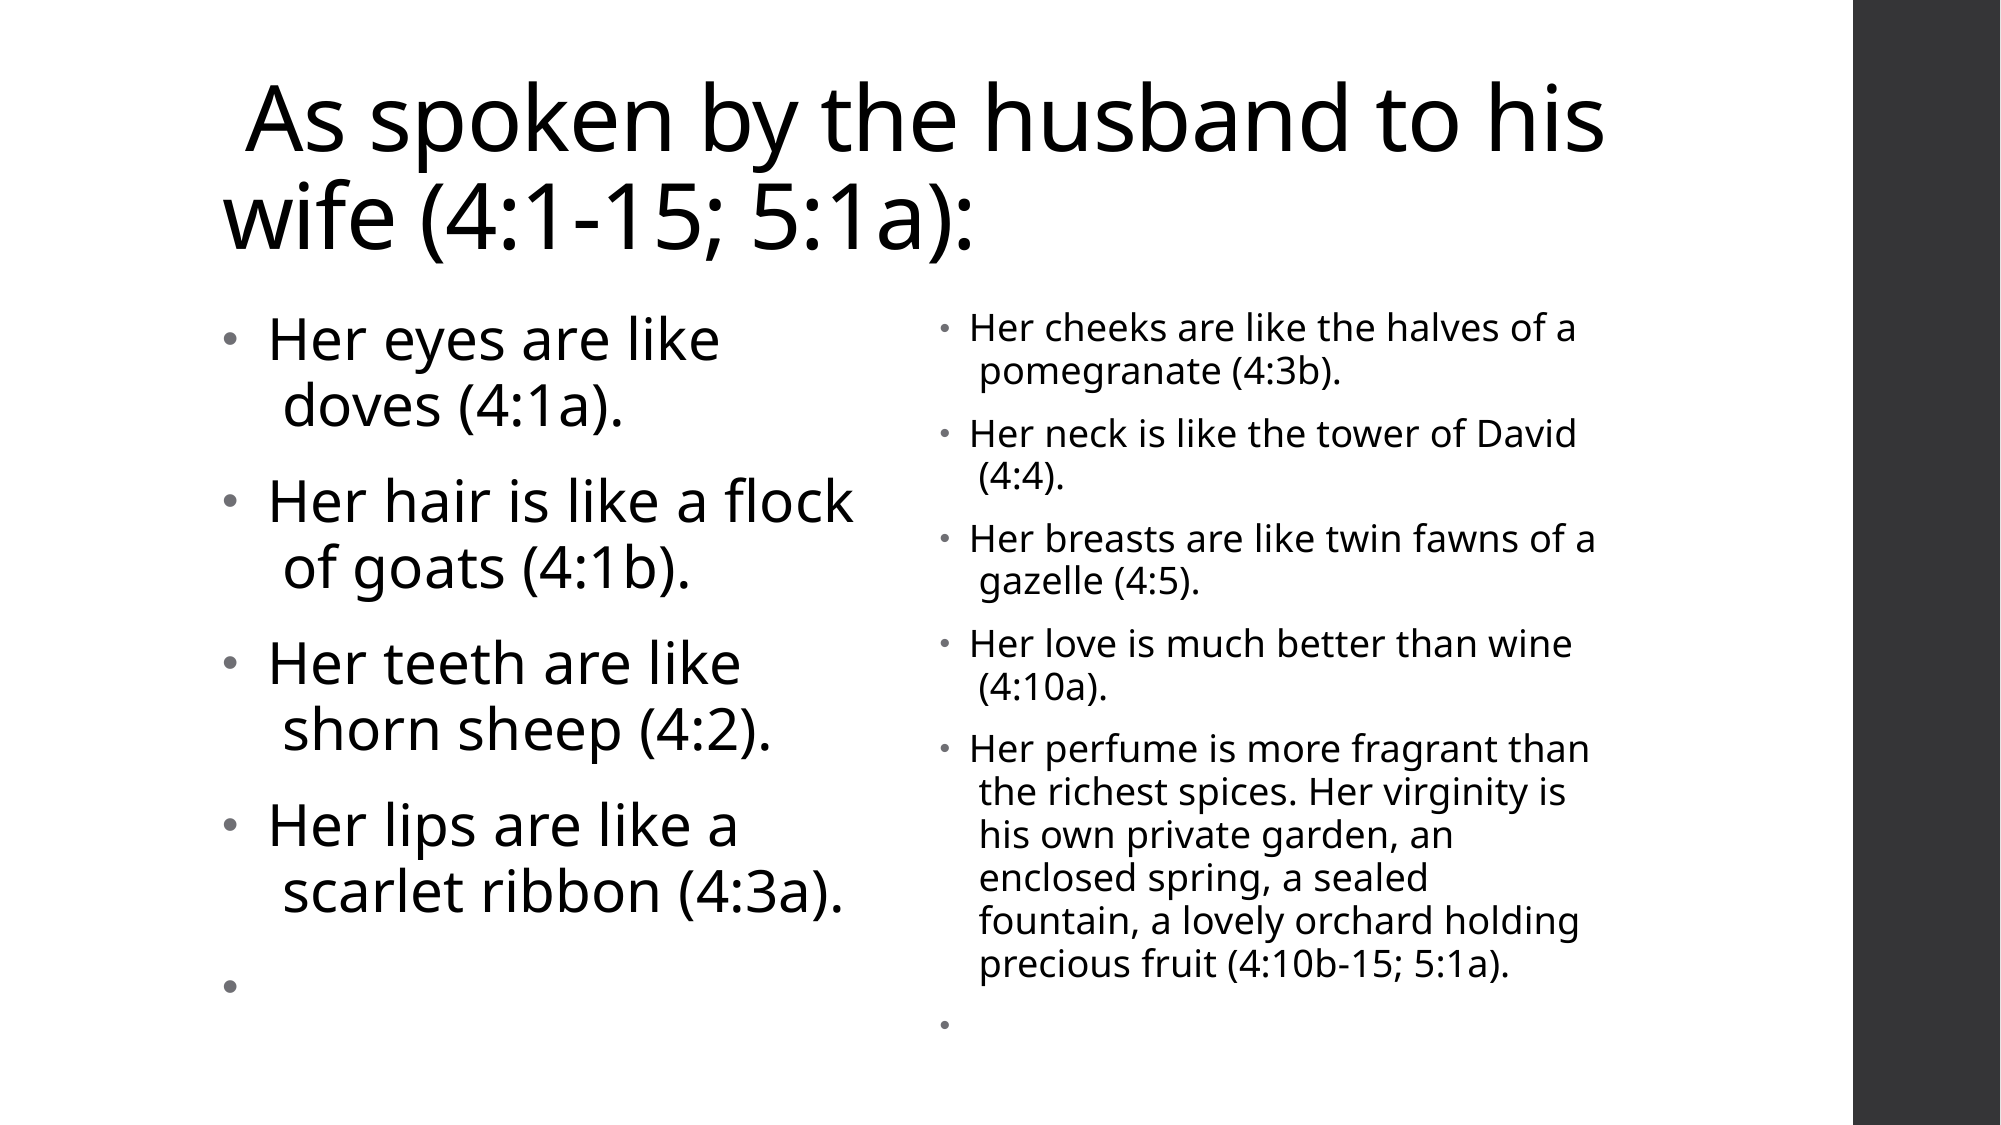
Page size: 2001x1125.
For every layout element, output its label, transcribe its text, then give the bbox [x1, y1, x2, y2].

list Her eyes are like doves (4:1a). Her hair is like a flock of goats (4:1b). Her teeth are like shorn sheep (4:2). Her lips are like a scarlet ribbon (4:3a). [207, 299, 900, 1014]
title As spoken by the husband to his wife (4:1-15; 5:1a): [206, 60, 1797, 278]
list Her cheeks are like the halves of a pomegranate (4:3b). Her neck is like the tower of David (4:4). Her breasts are like twin fawns of a gazelle (4:5). Her love is much better than wine (4:10a). Her perfume is more fragrant than the richest spices. Her virginity is his own private garden, an enclosed spring, a sealed fountain, a lovely orchard holding precious fruit (4:10b-15; 5:1a). [924, 299, 1617, 1014]
